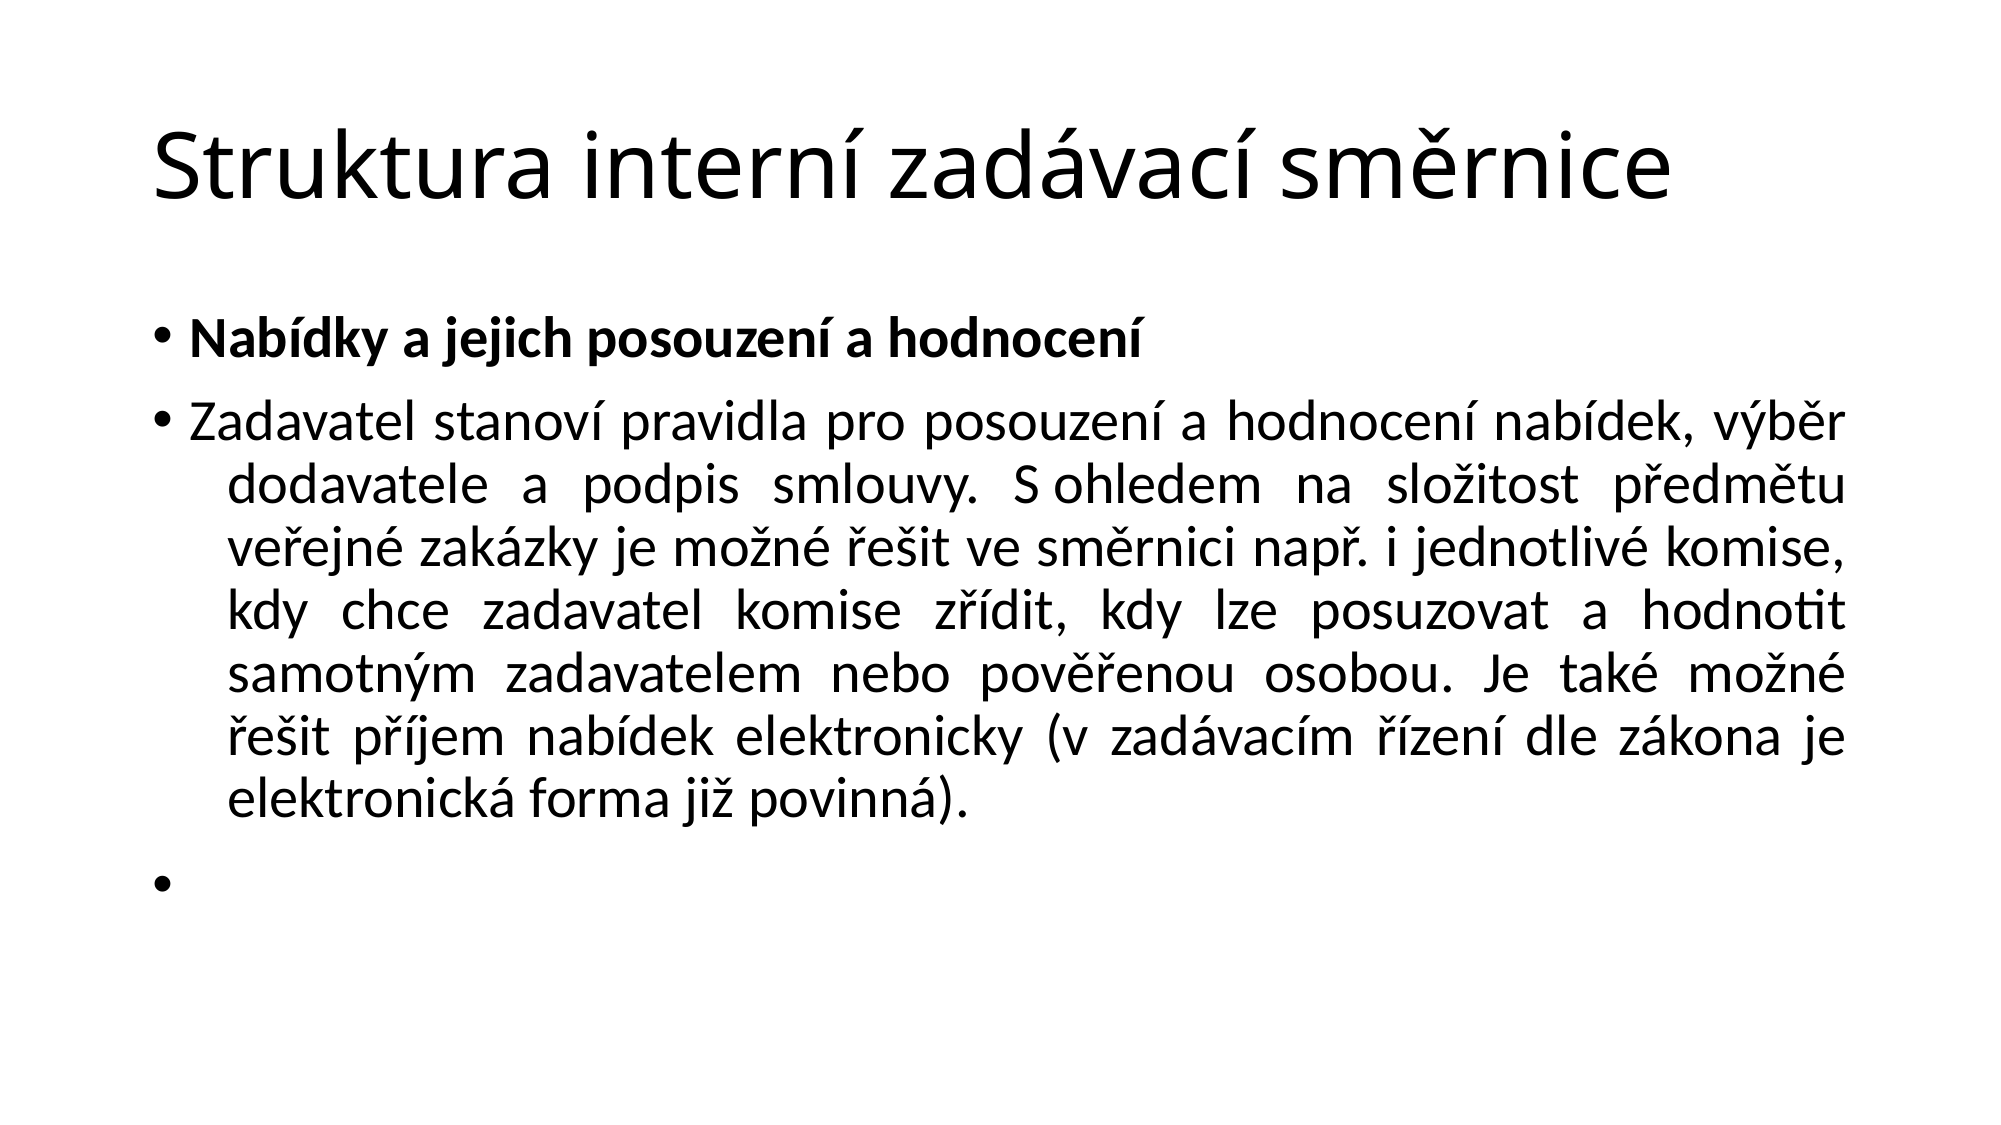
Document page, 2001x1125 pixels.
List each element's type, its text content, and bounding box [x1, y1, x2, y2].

list Nabídky a jejich posouzení a hodnocení Zadavatel stanoví pravidla pro posouzení a hodnocení nabídek, výběr dodavatele a podpis smlouvy. S ohledem na složitost předmětu veřejné zakázky je možné řešit ve směrnici např. i jednotlivé komise, kdy chce zadavatel komise zřídit, kdy lze posuzovat a hodnotit samotným zadavatelem nebo pověřenou osobou. Je také možné řešit příjem nabídek elektronicky (v zadávacím řízení dle zákona je elektronická forma již povinná). [137, 299, 1863, 1014]
title Struktura interní zadávací směrnice [137, 59, 1863, 278]
